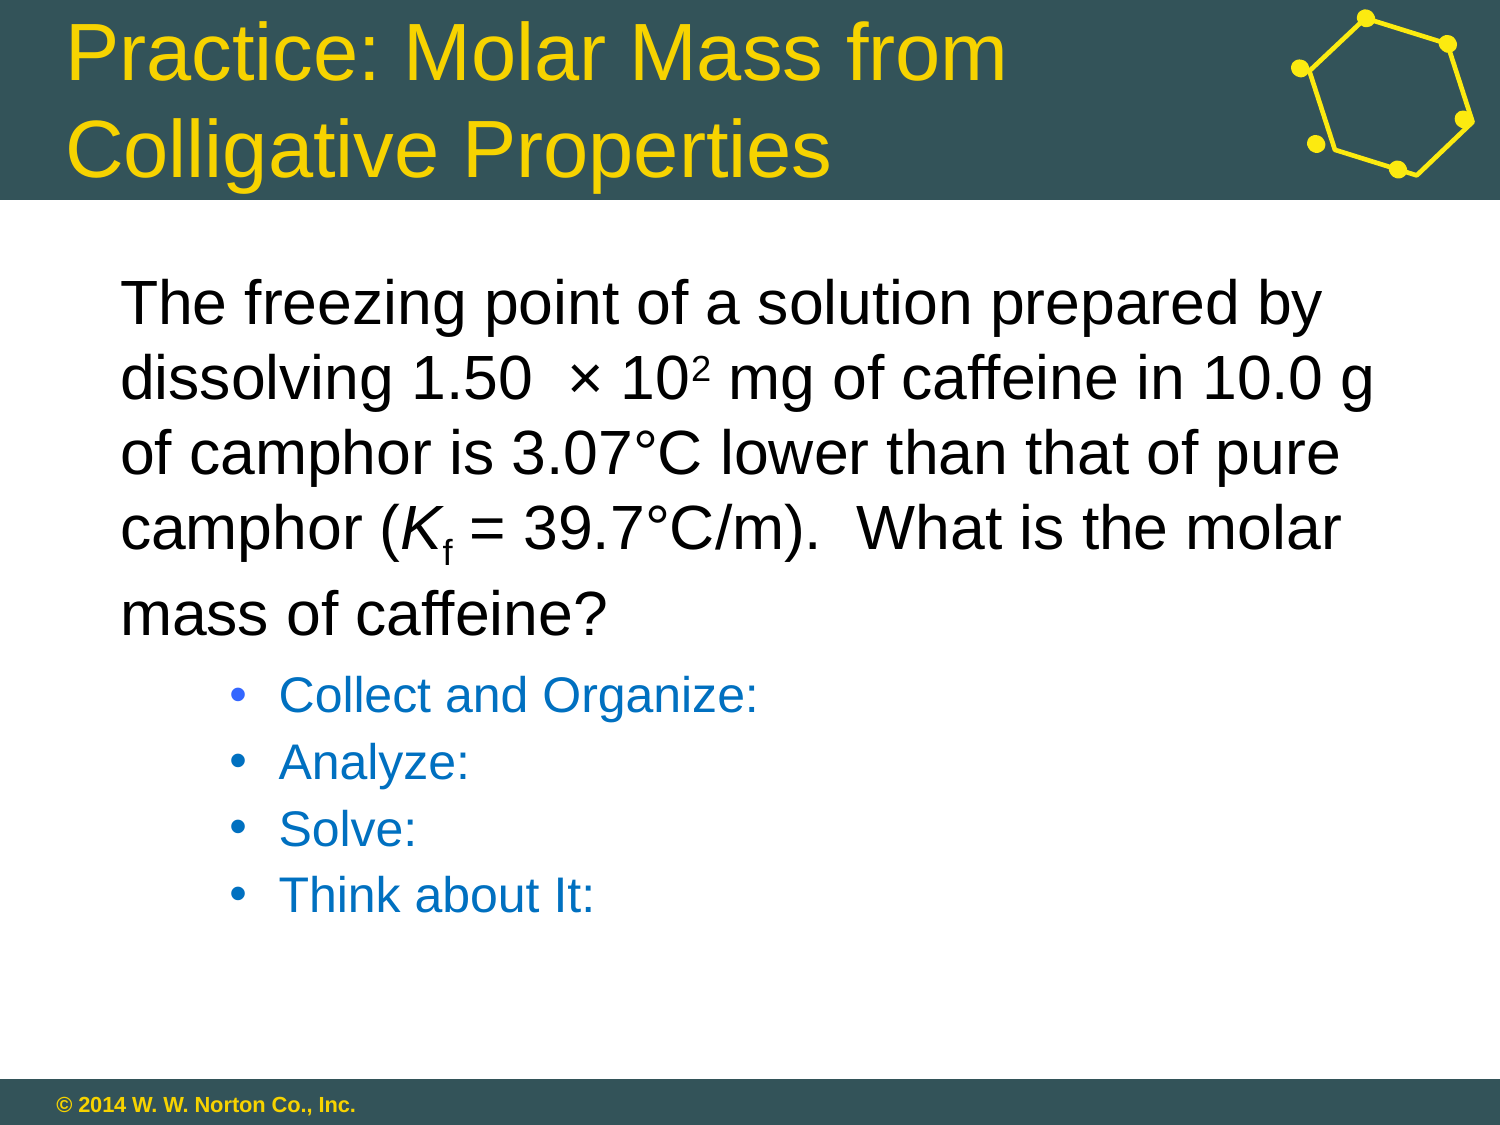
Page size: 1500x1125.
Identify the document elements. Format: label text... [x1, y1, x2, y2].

title Practice: Molar Mass from Colligative Properties [50, 0, 1400, 205]
list The freezing point of a solution prepared by dissolving 1.50 × 102 mg of caffeine in 10.0 g of camphor is 3.07°C lower than that of pure camphor (Kf = 39.7°C/m). What is the molar mass of caffeine? [75, 249, 1425, 638]
text_box Collect and Organize: Analyze: Solve: Think about It: [174, 662, 982, 931]
